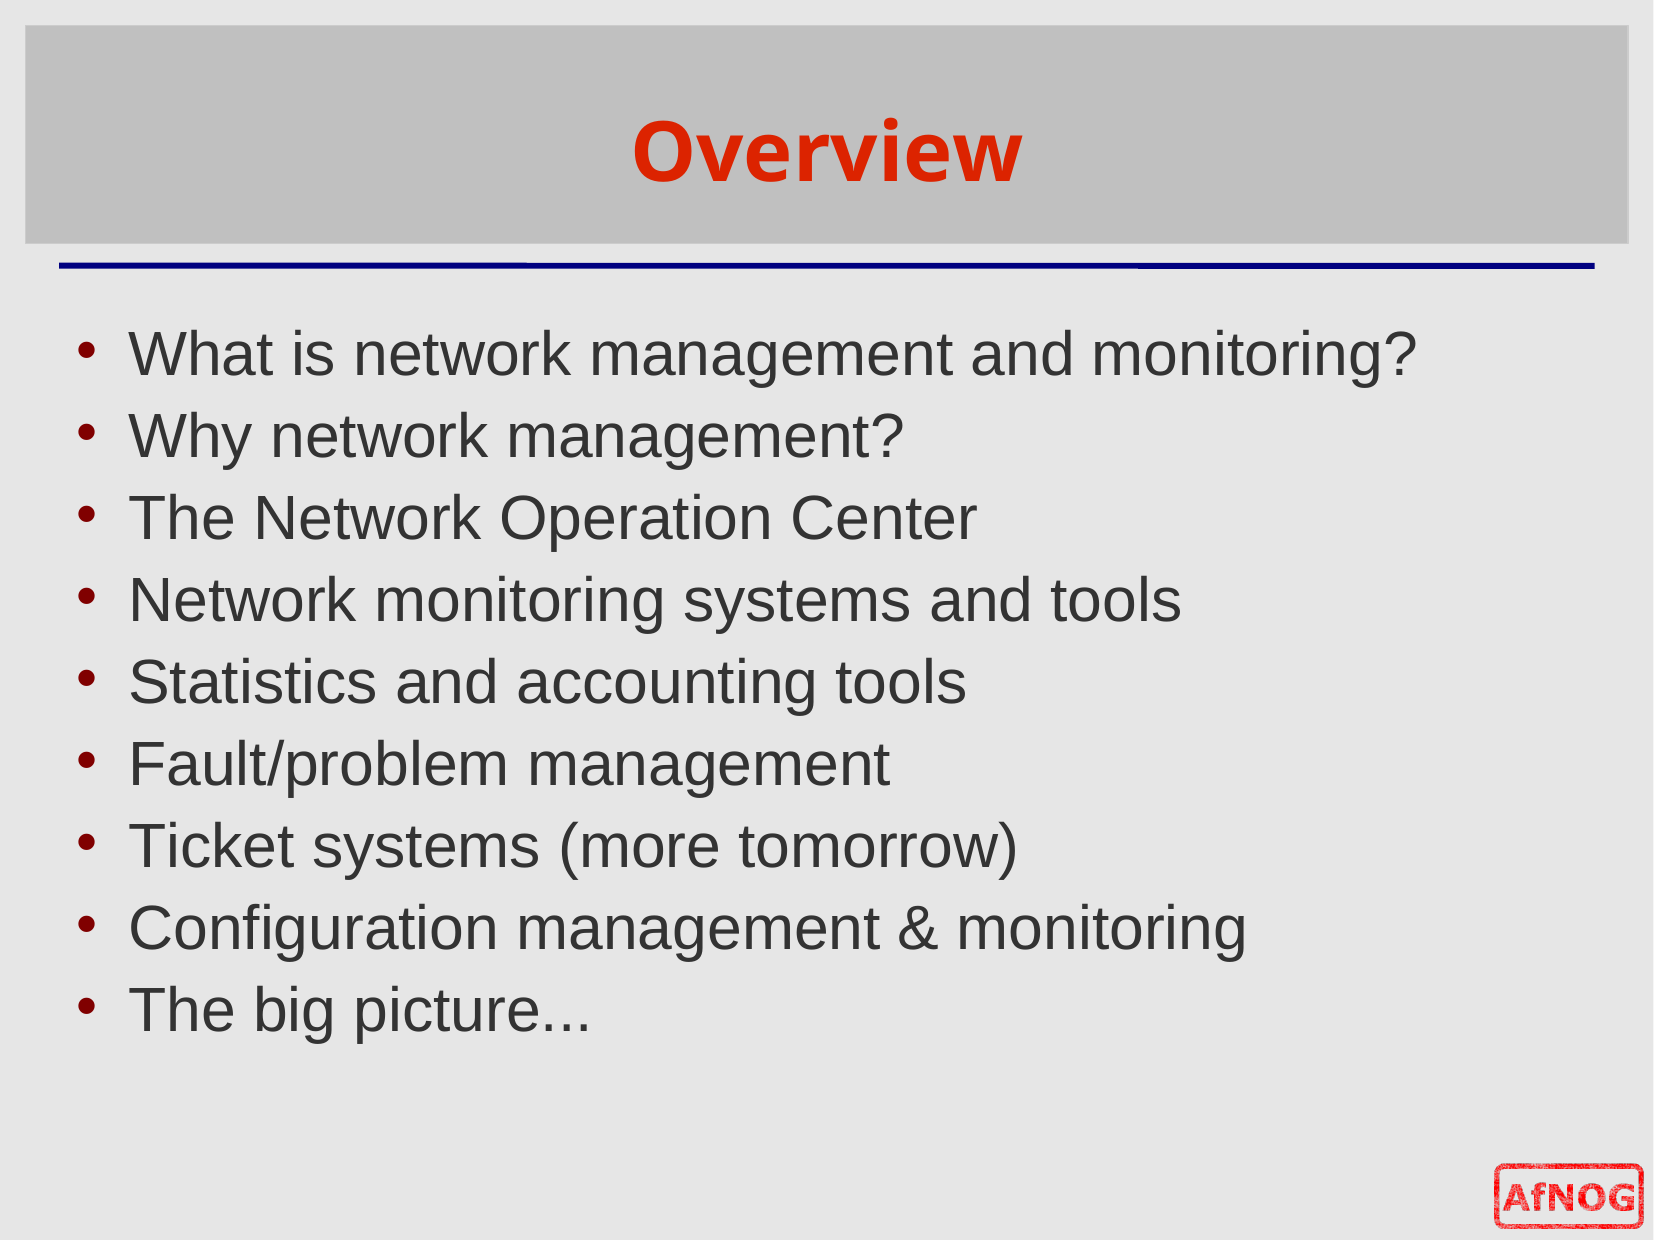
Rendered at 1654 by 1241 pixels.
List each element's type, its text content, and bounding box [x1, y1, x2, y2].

picture [1494, 1163, 1644, 1229]
title Overview [121, 46, 1534, 254]
list What is network management and monitoring? Why network management? The Network Operation Center Network monitoring systems and tools Statistics and accounting tools Fault/problem management Ticket systems (more tomorrow) Configuration management & monitoring The big picture... [59, 322, 1595, 1162]
